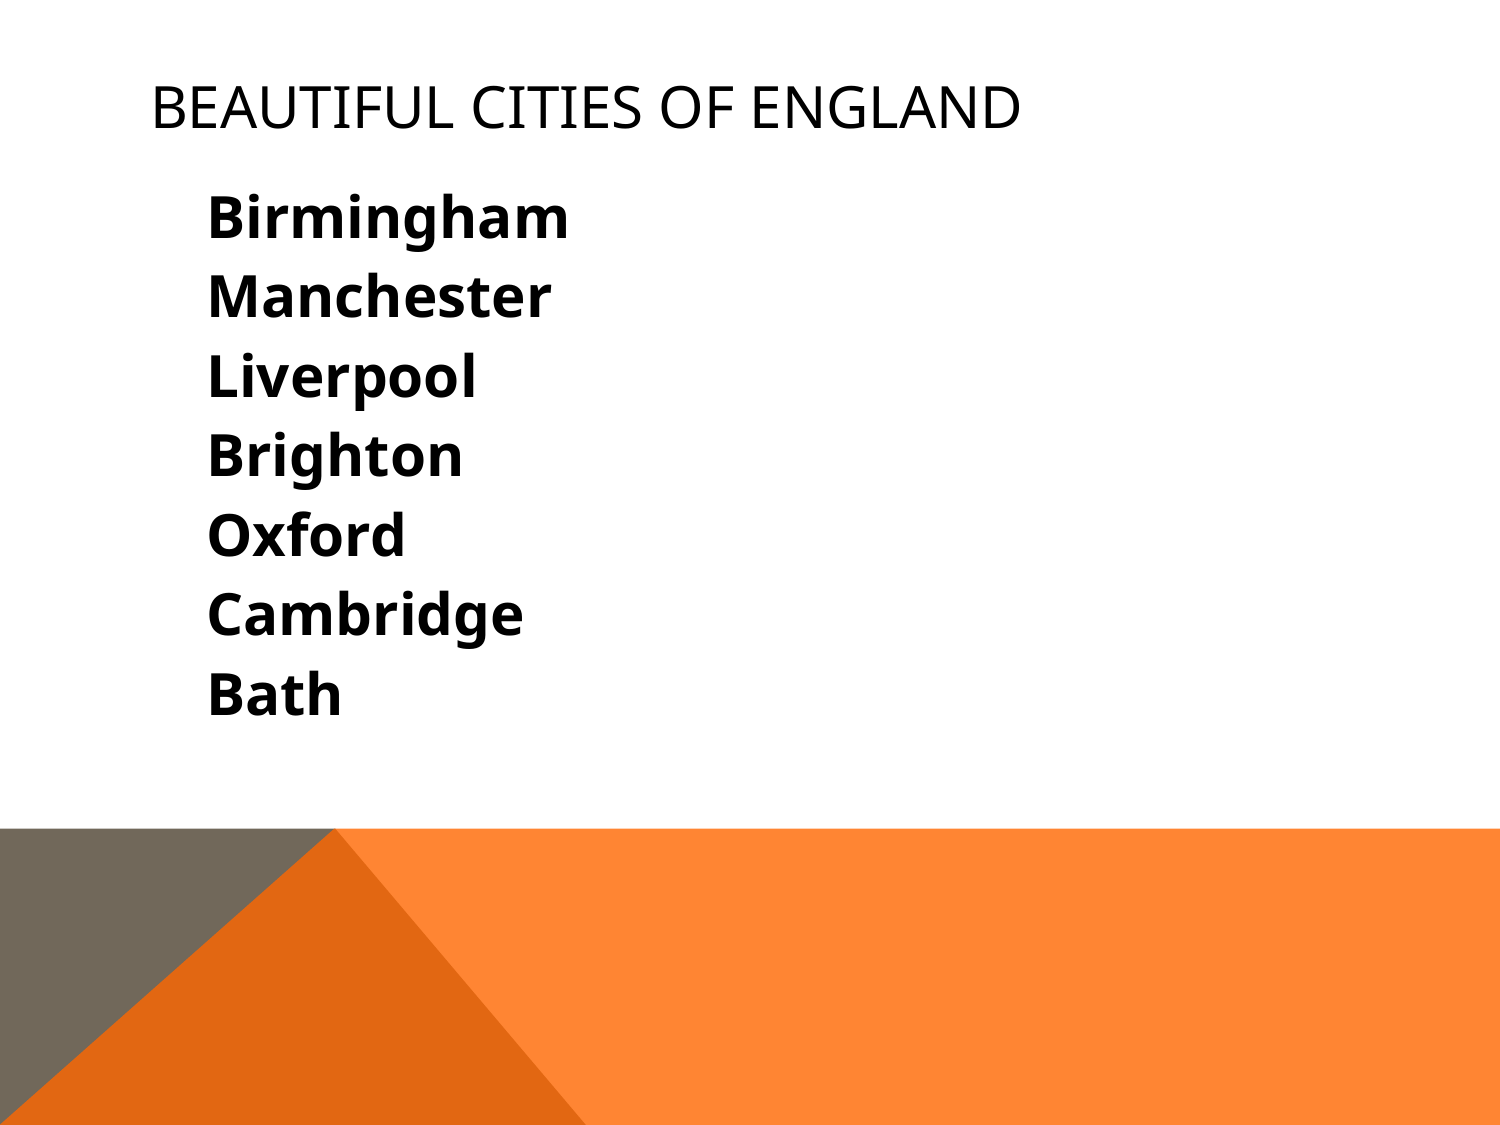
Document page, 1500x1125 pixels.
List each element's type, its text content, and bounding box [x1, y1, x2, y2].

list Birmingham Manchester Liverpool Brighton Oxford Cambridge Bath [135, 180, 1369, 768]
title Beautiful Cities of England [135, 60, 1369, 150]
